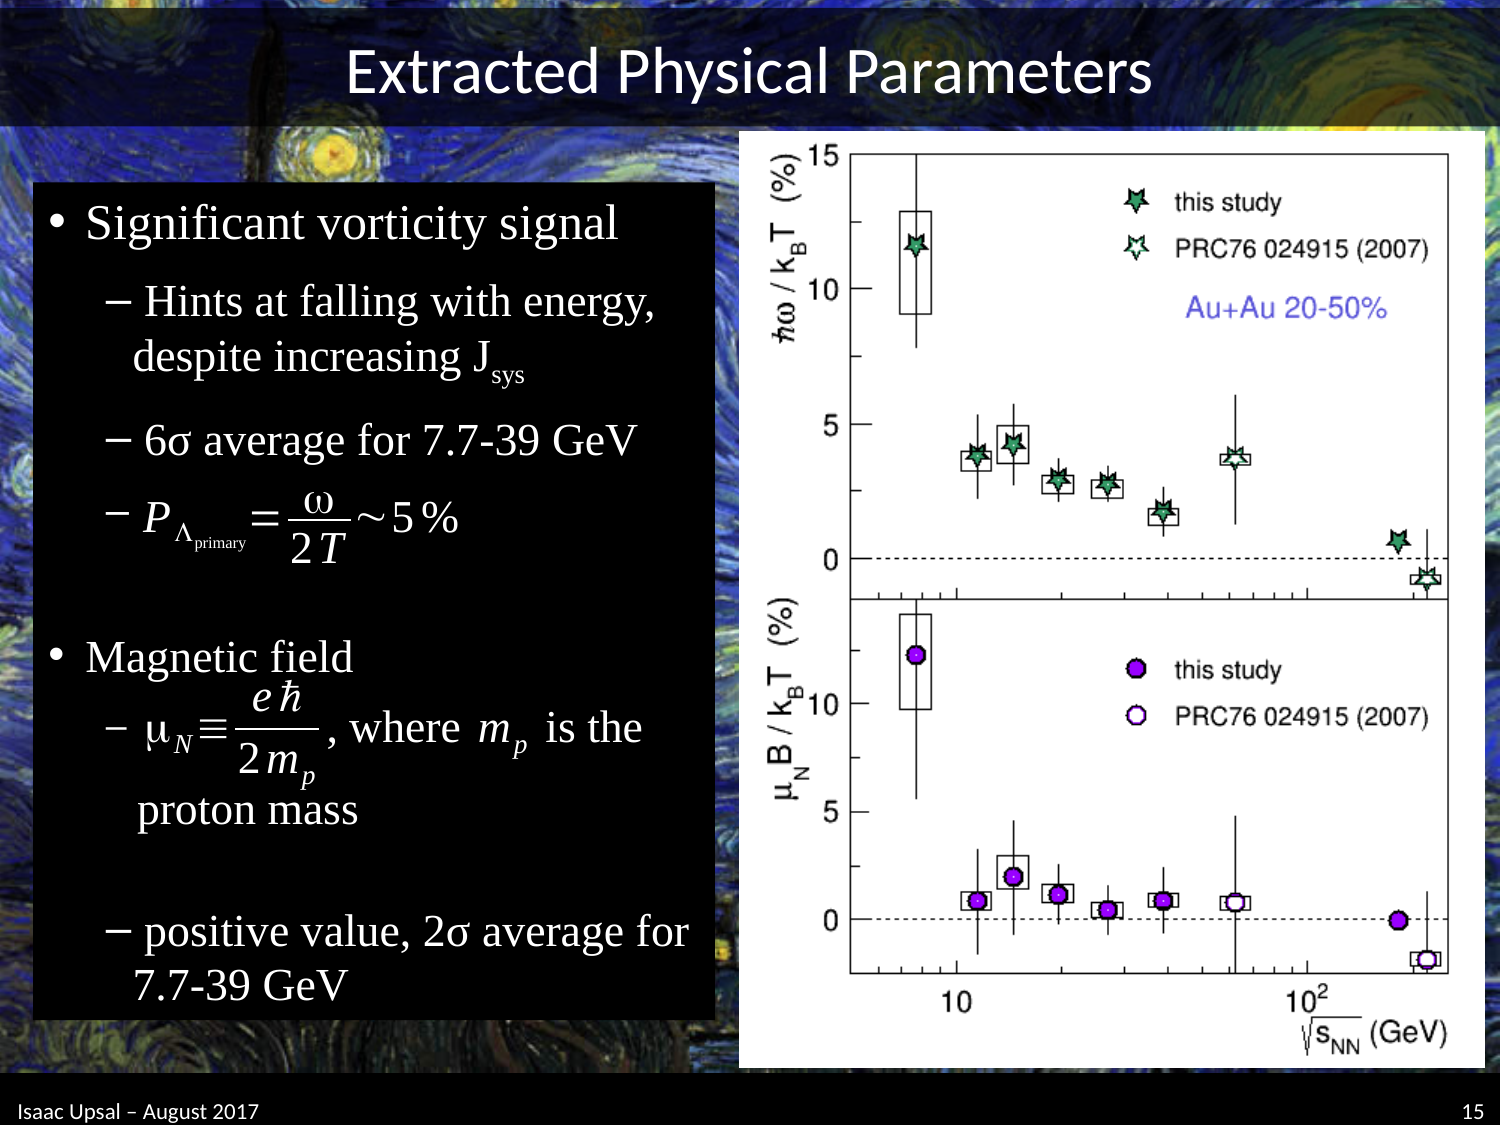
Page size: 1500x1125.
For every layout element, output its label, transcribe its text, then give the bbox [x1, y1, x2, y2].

picture [0, 0, 1500, 7]
chart [135, 490, 466, 574]
picture [0, 127, 1500, 1073]
chart [129, 669, 650, 835]
title Extracted Physical Parameters [0, 7, 1500, 127]
list Significant vorticity signal Hints at falling with energy, despite increasing Jsys 6σ average for 7.7-39 GeV Magnetic field positive value, 2σ average for 7.7-39 GeV [33, 182, 715, 1021]
